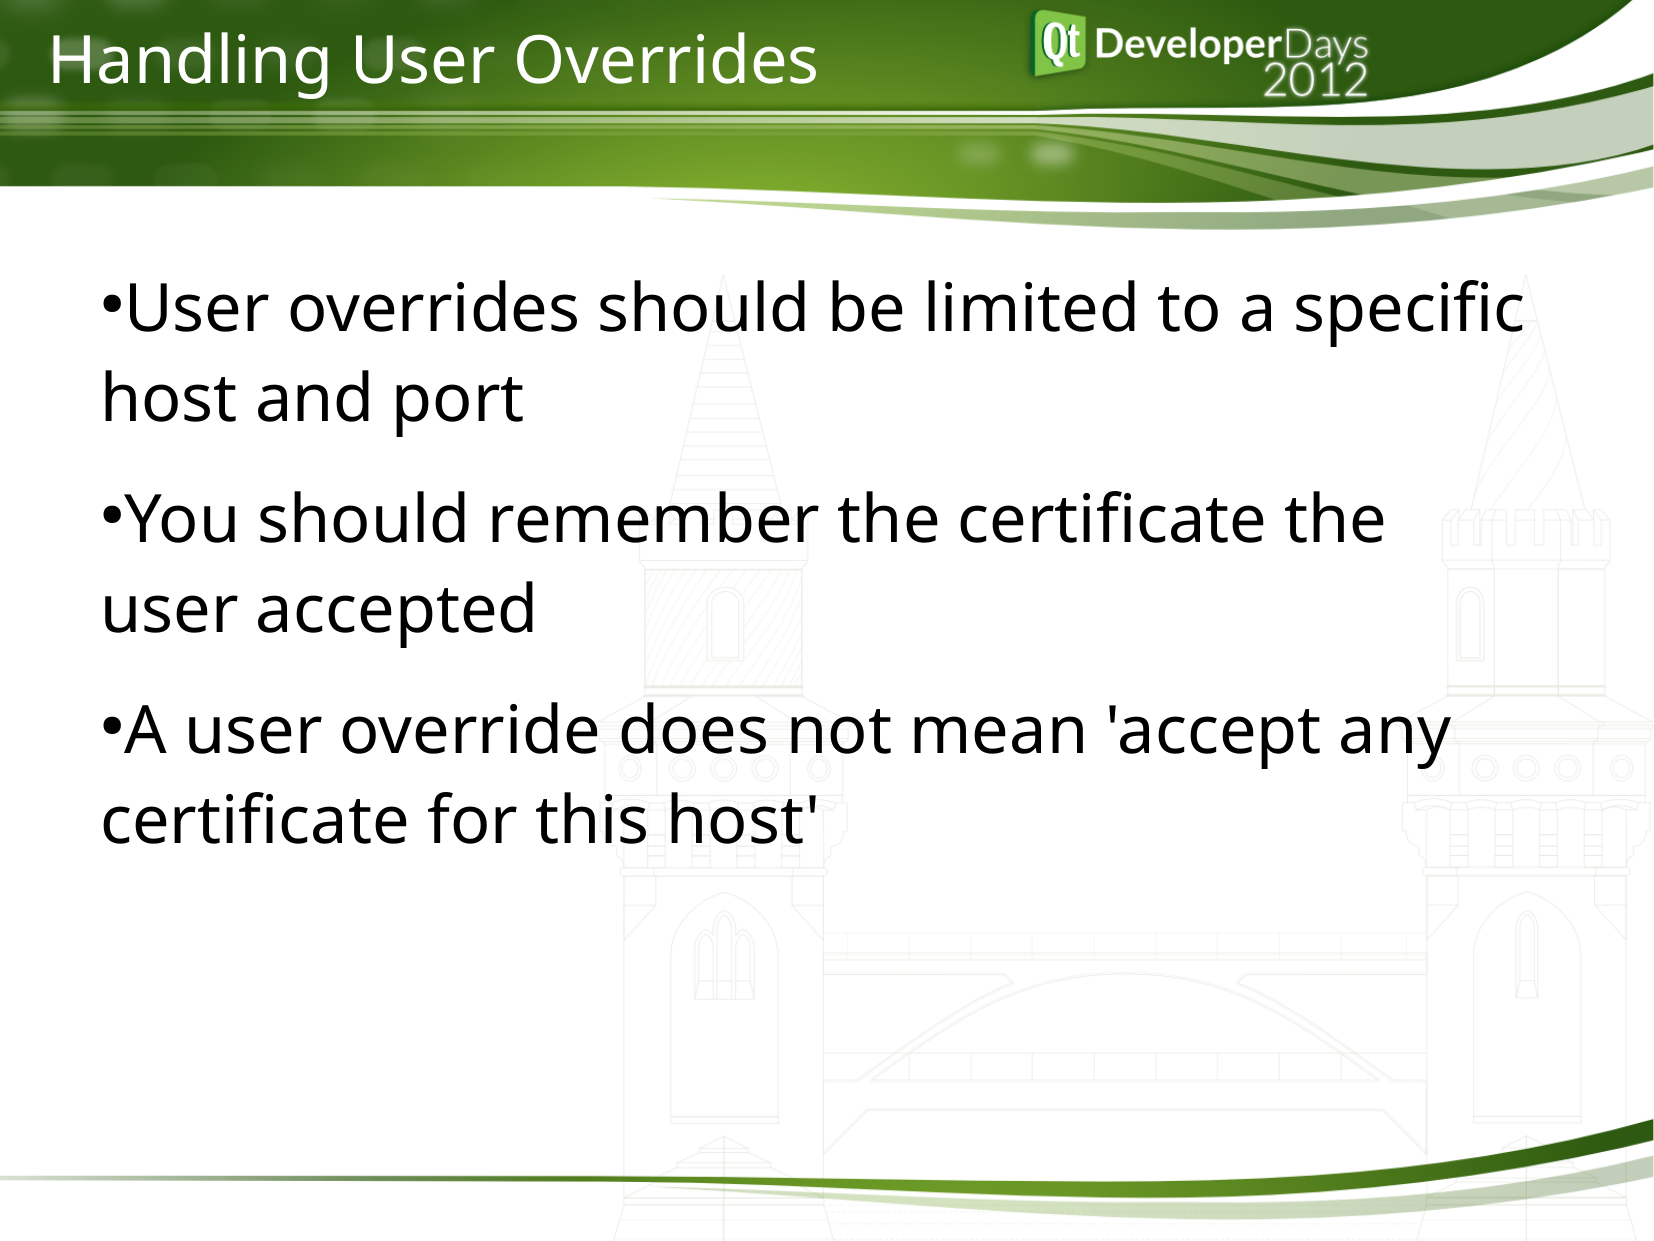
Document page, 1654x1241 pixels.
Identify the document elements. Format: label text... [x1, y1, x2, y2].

title Handling User Overrides [47, 11, 1028, 178]
picture [0, 0, 1654, 1241]
list User overrides should be limited to a specific host and port You should remember the certificate the user accepted A user override does not mean 'accept any certificate for this host' [82, 259, 1538, 1079]
